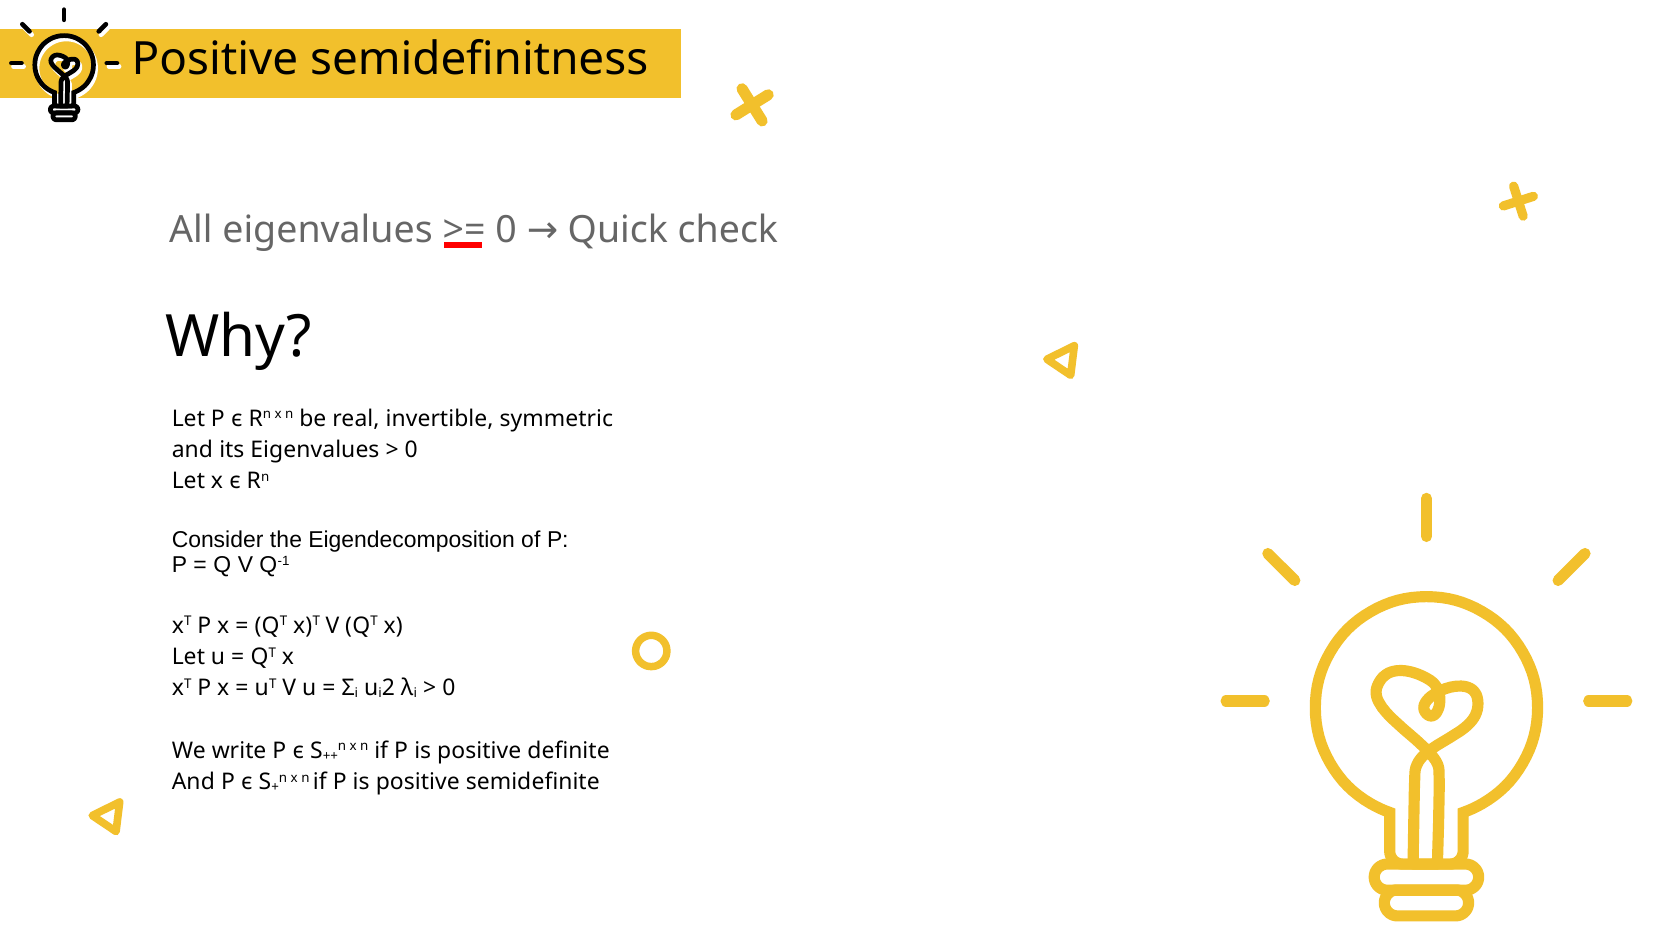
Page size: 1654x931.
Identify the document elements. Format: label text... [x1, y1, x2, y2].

title All eigenvalues >= 0 → Quick check [169, 202, 826, 256]
title Positive semidefinitness [131, 0, 751, 119]
text_box Let P ϵ Rn x n be real, invertible, symmetric and its Eigenvalues > 0 Let x ϵ Rn Consider the Eigendecomposition of P: P = Q V Q-1 xT P x = (QT x)T V (QT x) Let u = QT x xT P x = uT V u = Σi ui2 λi > 0 We write P ϵ S++n x n if P is positive definite And P ϵ S+n x n if P is positive semidefinite [171, 380, 661, 818]
title Why? [165, 289, 803, 379]
